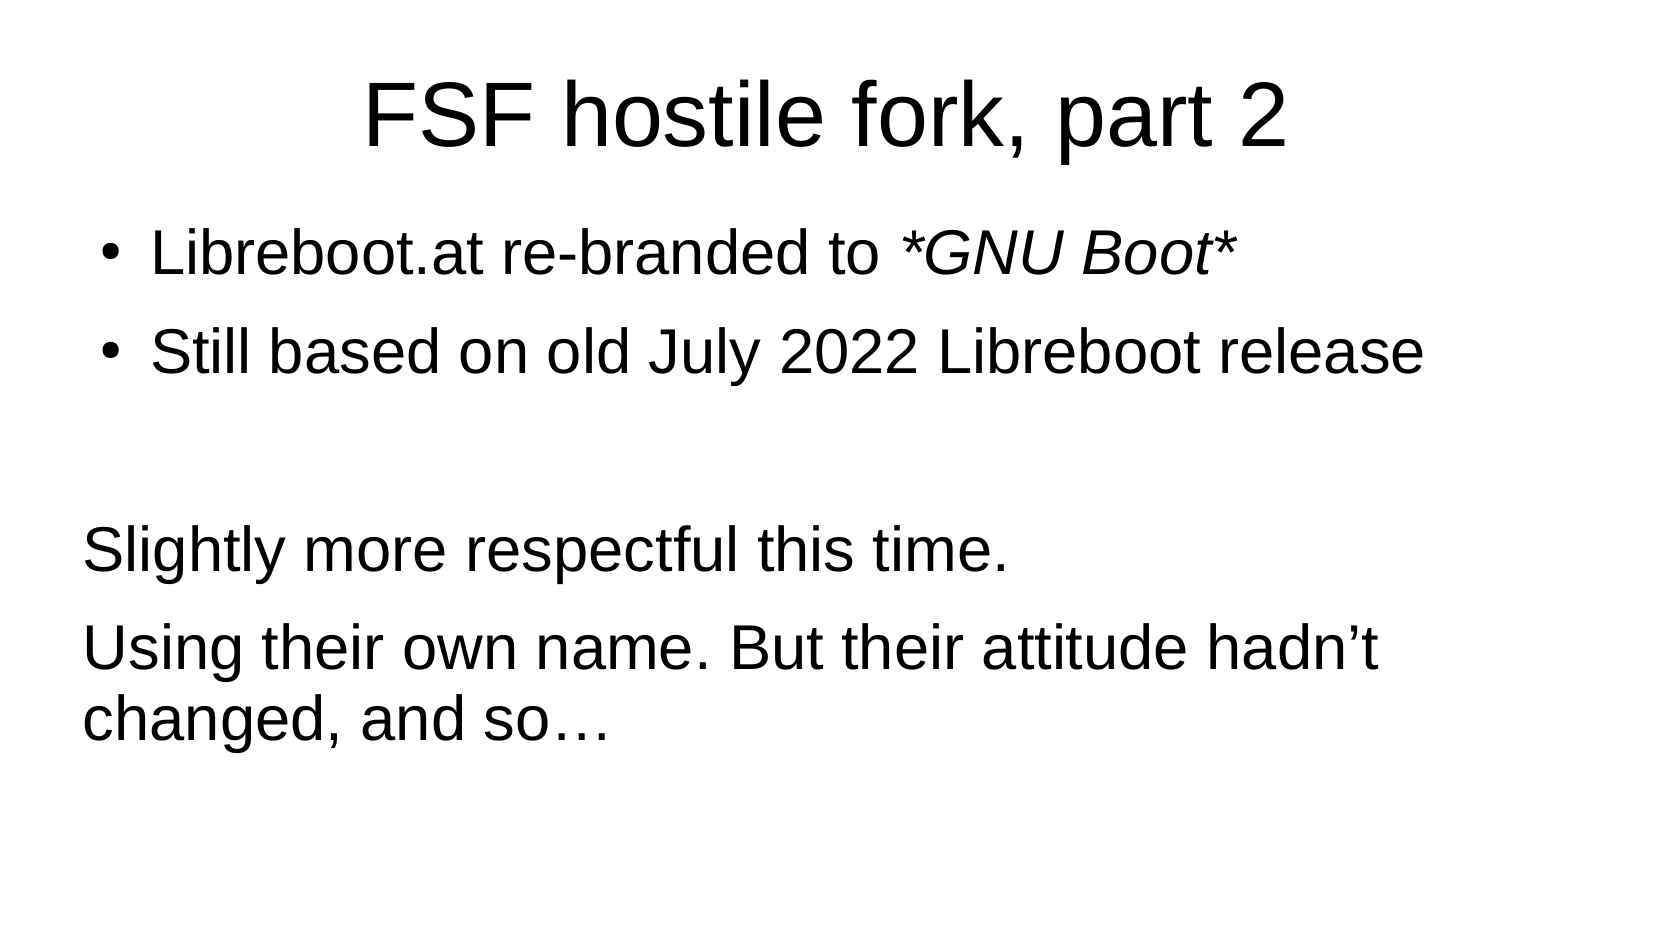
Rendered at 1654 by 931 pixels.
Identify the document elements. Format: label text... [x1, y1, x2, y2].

list Libreboot.at re-branded to *GNU Boot* Still based on old July 2022 Libreboot release Slightly more respectful this time. Using their own name. But their attitude hadn’t changed, and so… [82, 217, 1571, 758]
title FSF hostile fork, part 2 [82, 37, 1571, 193]
